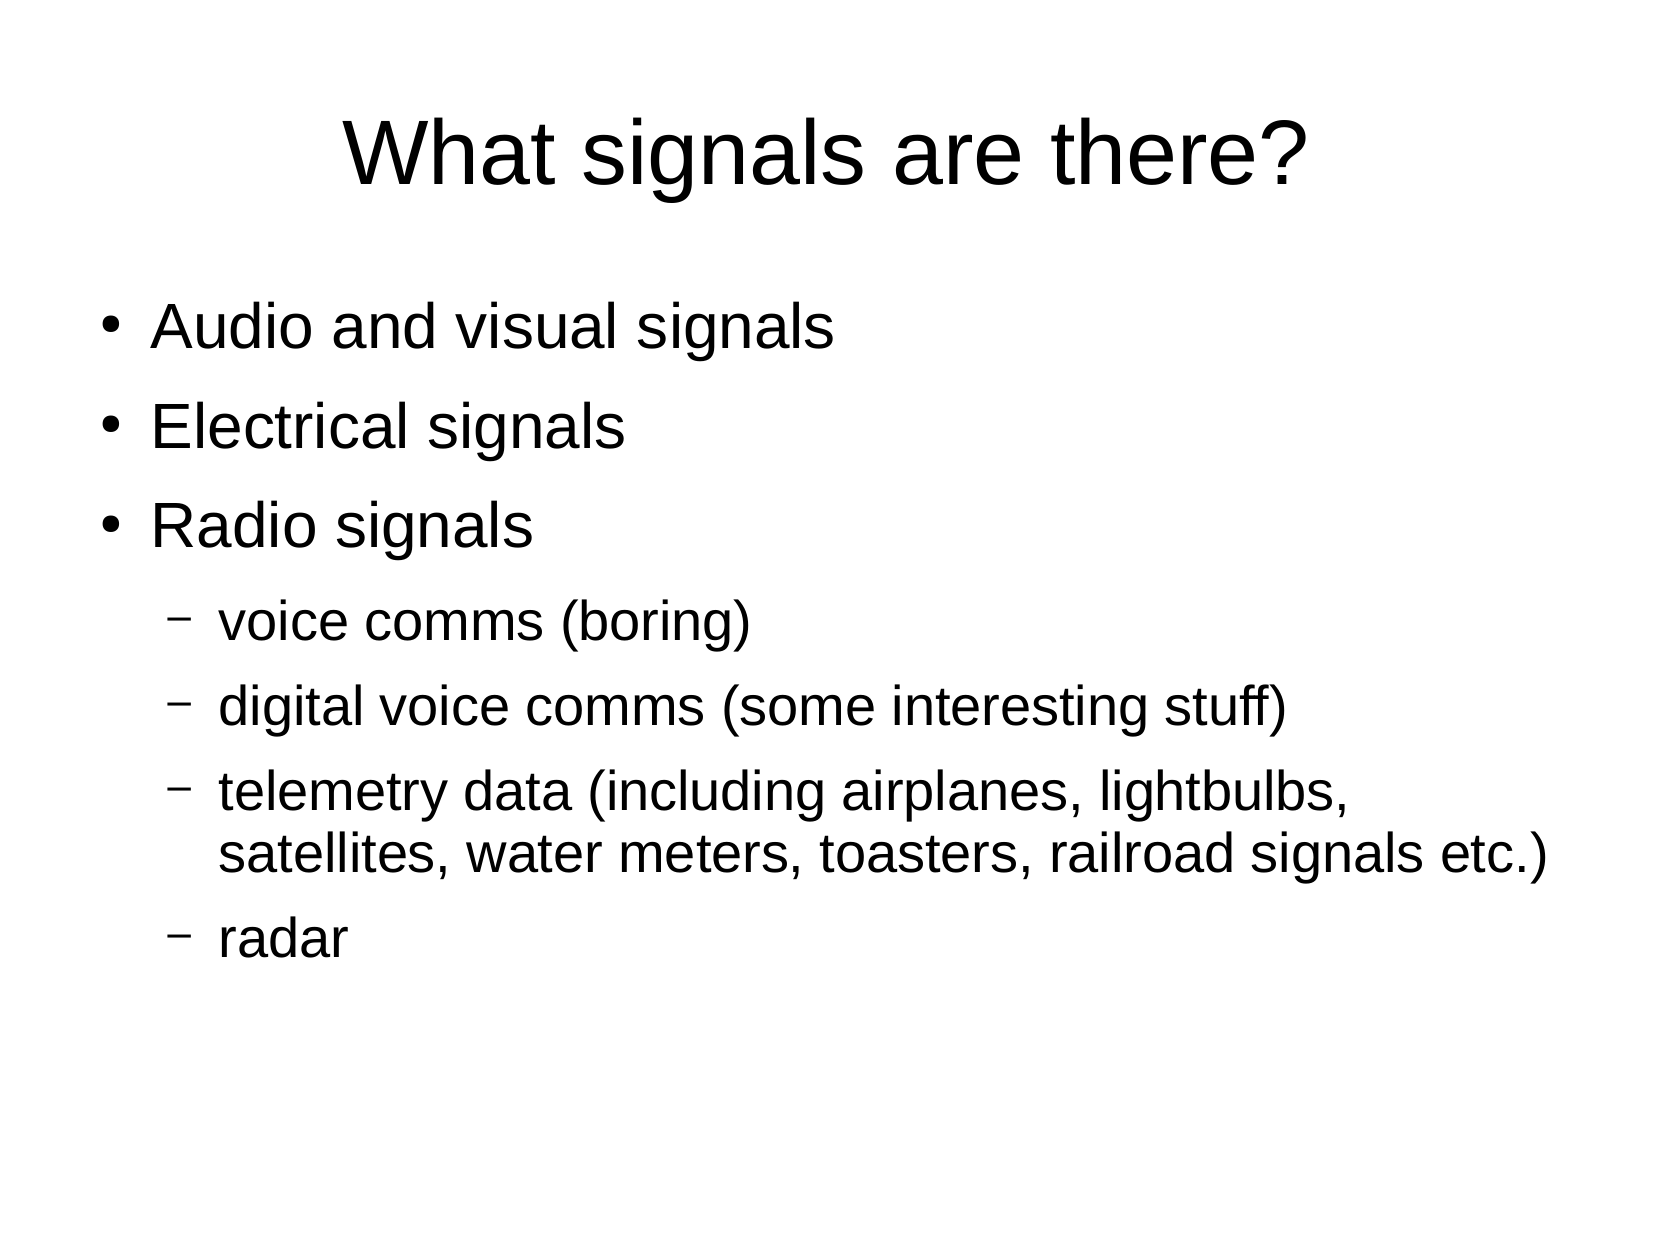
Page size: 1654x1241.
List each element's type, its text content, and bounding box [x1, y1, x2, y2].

list Audio and visual signals Electrical signals Radio signals voice comms (boring) digital voice comms (some interesting stuff) telemetry data (including airplanes, lightbulbs, satellites, water meters, toasters, railroad signals etc.) radar [82, 290, 1571, 1010]
title What signals are there? [82, 49, 1571, 257]
